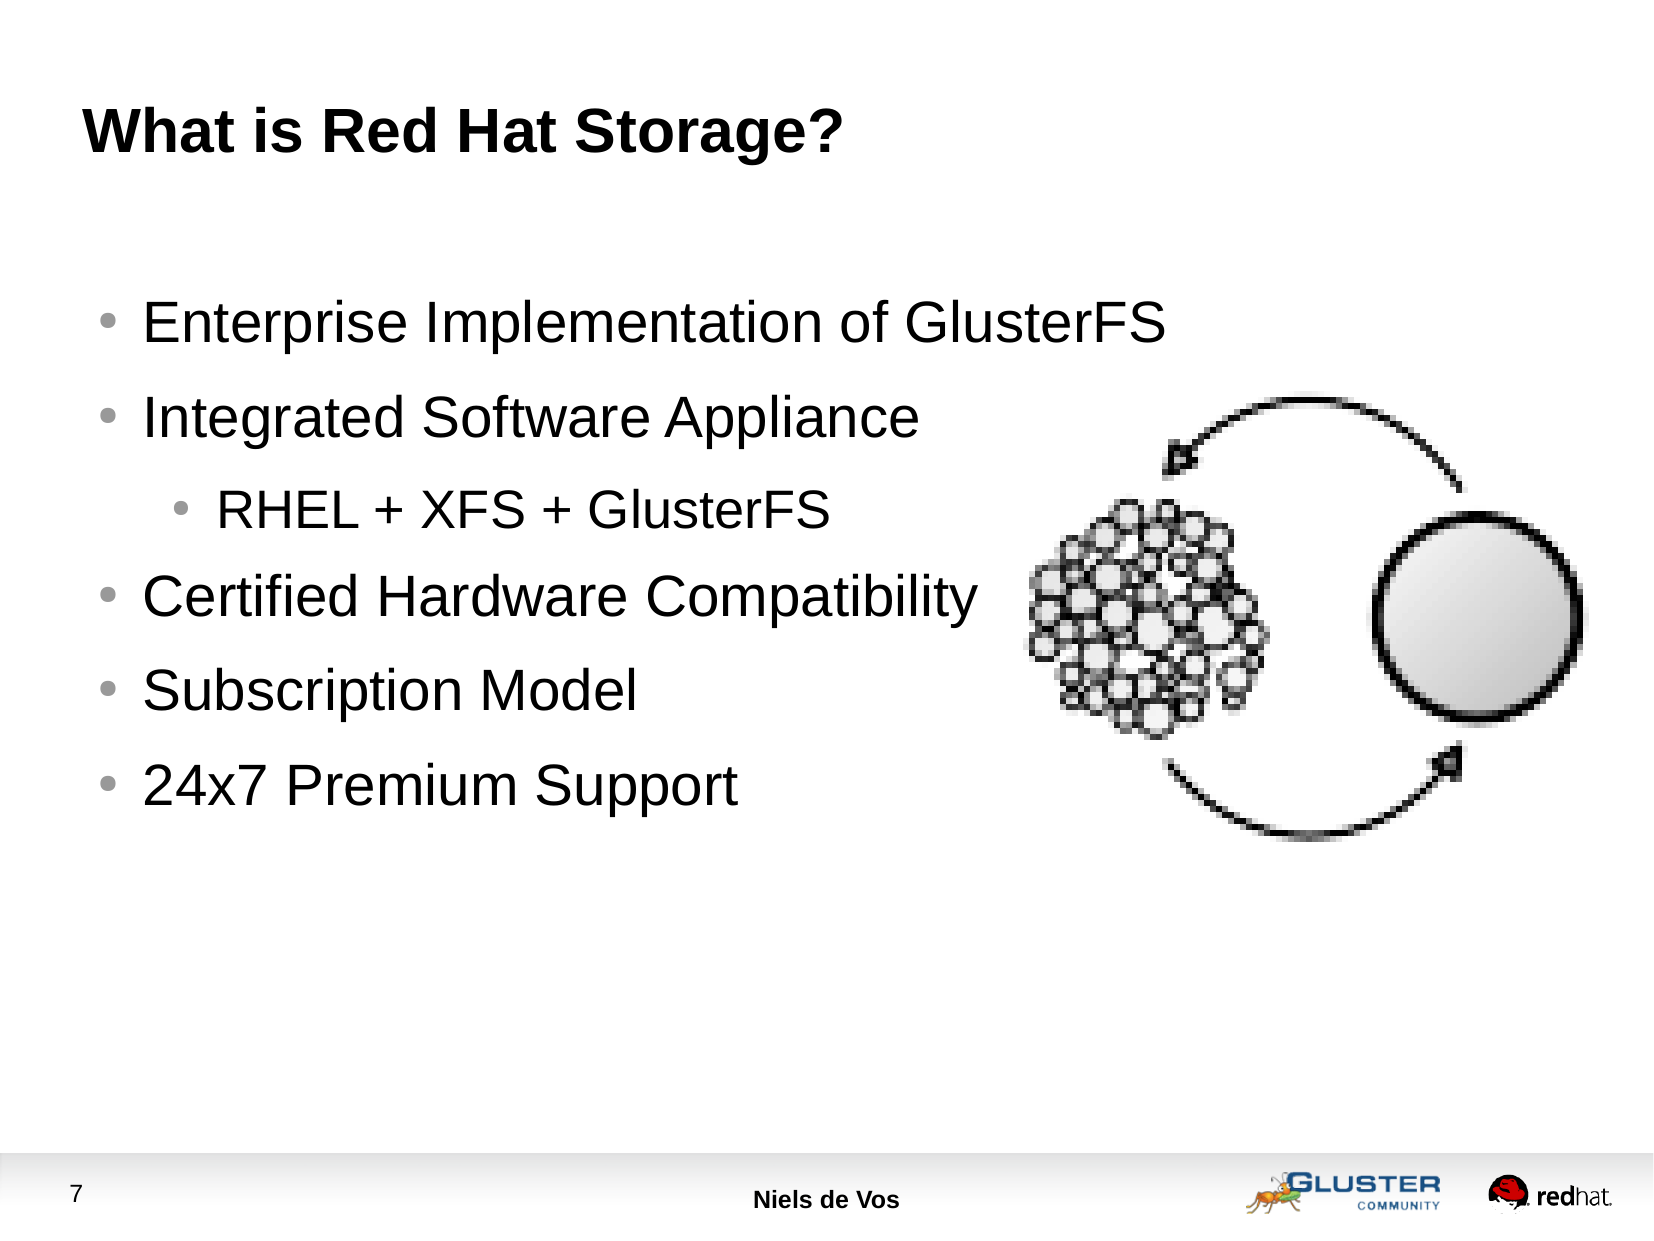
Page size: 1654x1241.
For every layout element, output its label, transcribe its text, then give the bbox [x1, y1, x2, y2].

picture [0, 1153, 1654, 1238]
list Enterprise Implementation of GlusterFS Integrated Software Appliance RHEL + XFS + GlusterFS Certified Hardware Compatibility Subscription Model 24x7 Premium Support [82, 290, 1571, 1109]
title What is Red Hat Storage? [82, 49, 1571, 257]
picture [930, 374, 1654, 866]
